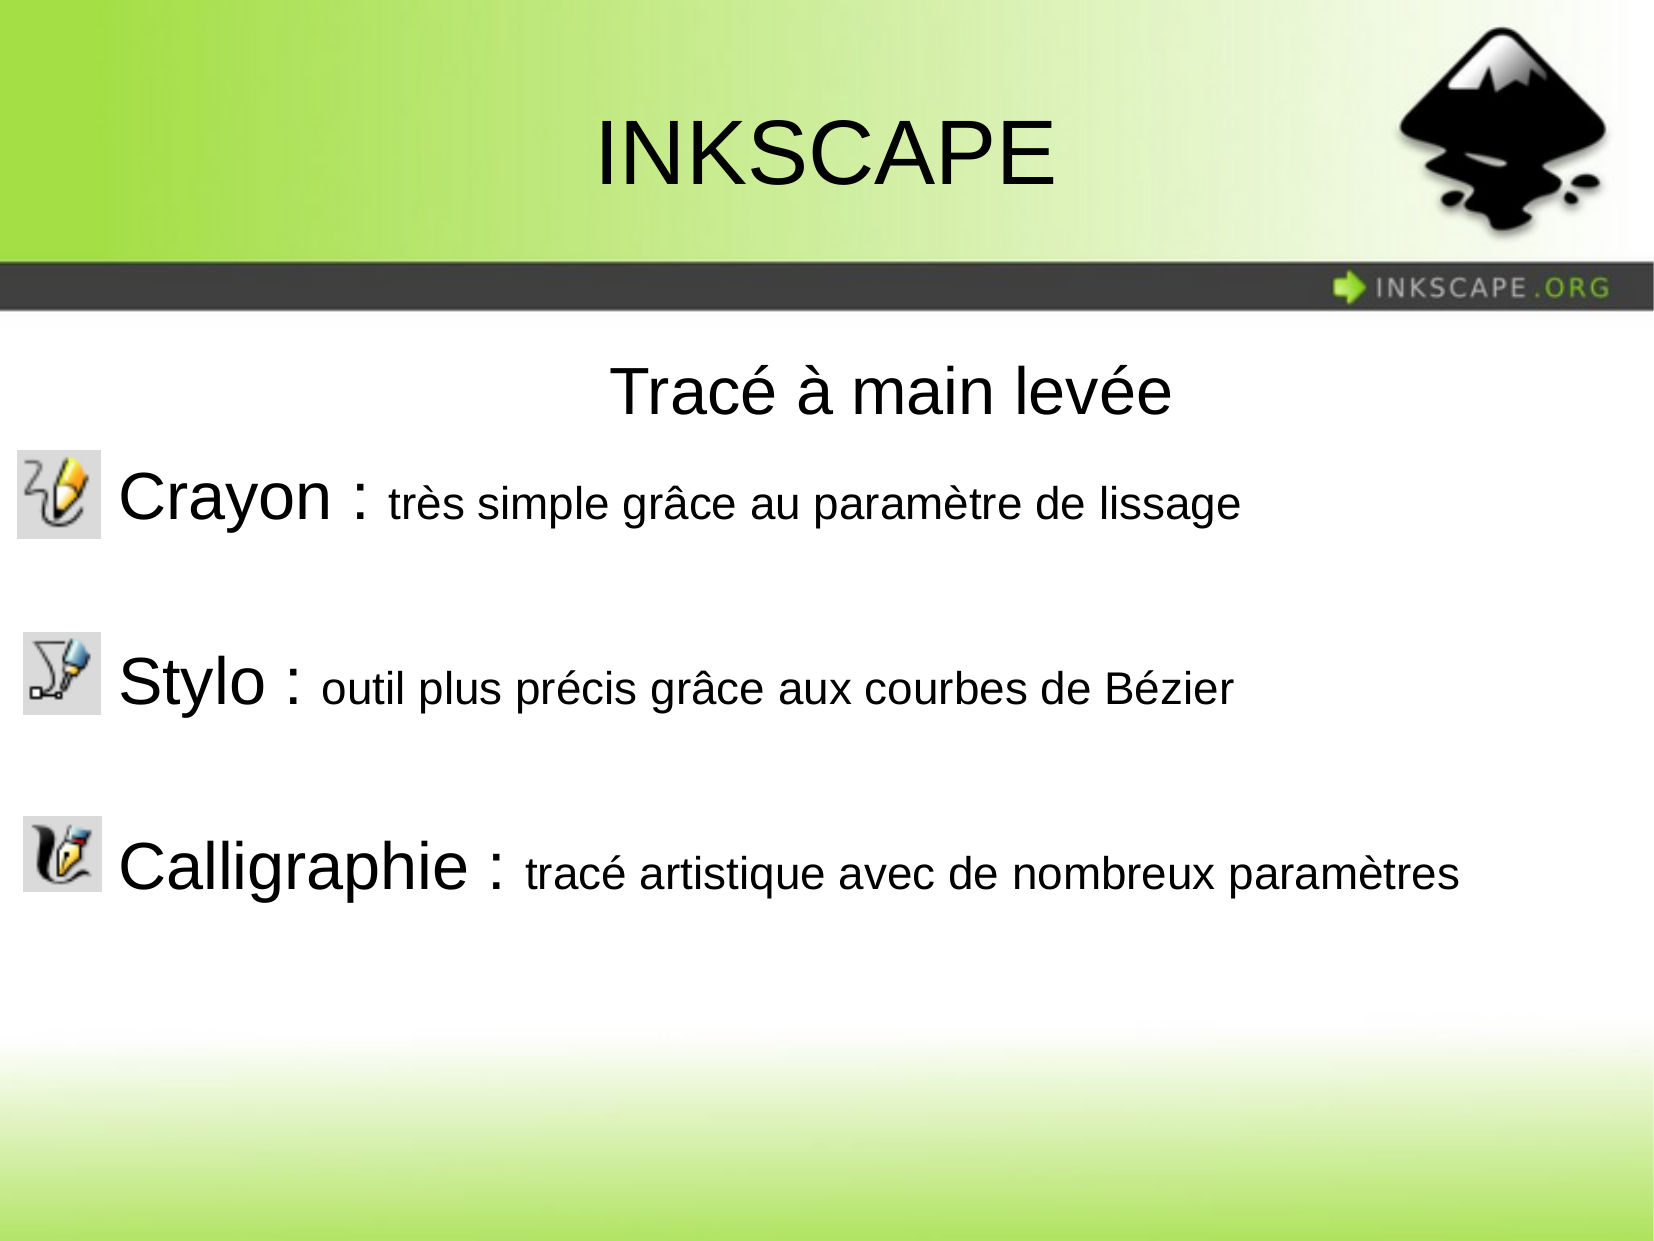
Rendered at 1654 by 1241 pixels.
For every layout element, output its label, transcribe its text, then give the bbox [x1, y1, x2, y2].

title INKSCAPE [82, 49, 1571, 257]
picture [0, 0, 1654, 1241]
list Tracé à main levée Crayon : très simple grâce au paramètre de lissage Stylo : outil plus précis grâce aux courbes de Bézier Calligraphie : tracé artistique avec de nombreux paramètres [118, 354, 1654, 1211]
